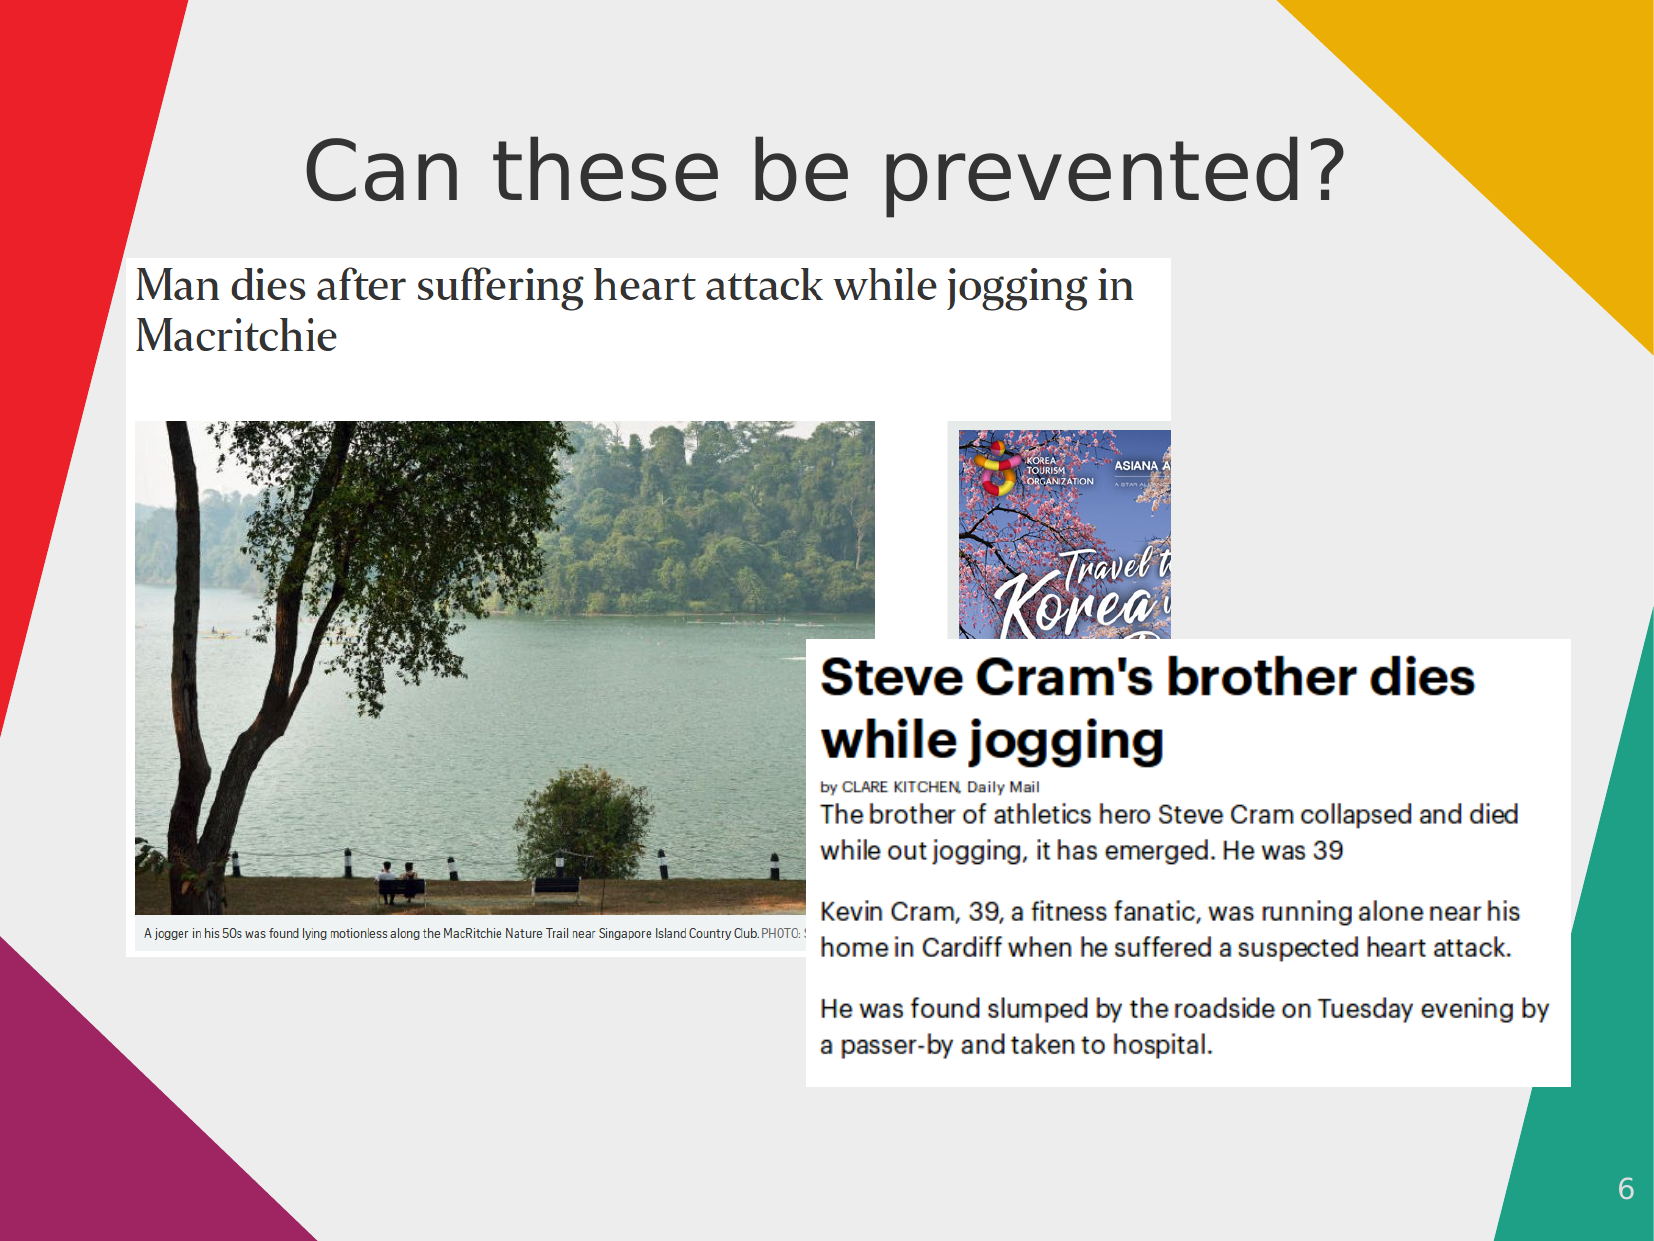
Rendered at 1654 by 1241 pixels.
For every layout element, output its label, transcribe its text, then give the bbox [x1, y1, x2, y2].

title Can these be prevented? [114, 73, 1539, 271]
picture [126, 258, 1571, 1087]
